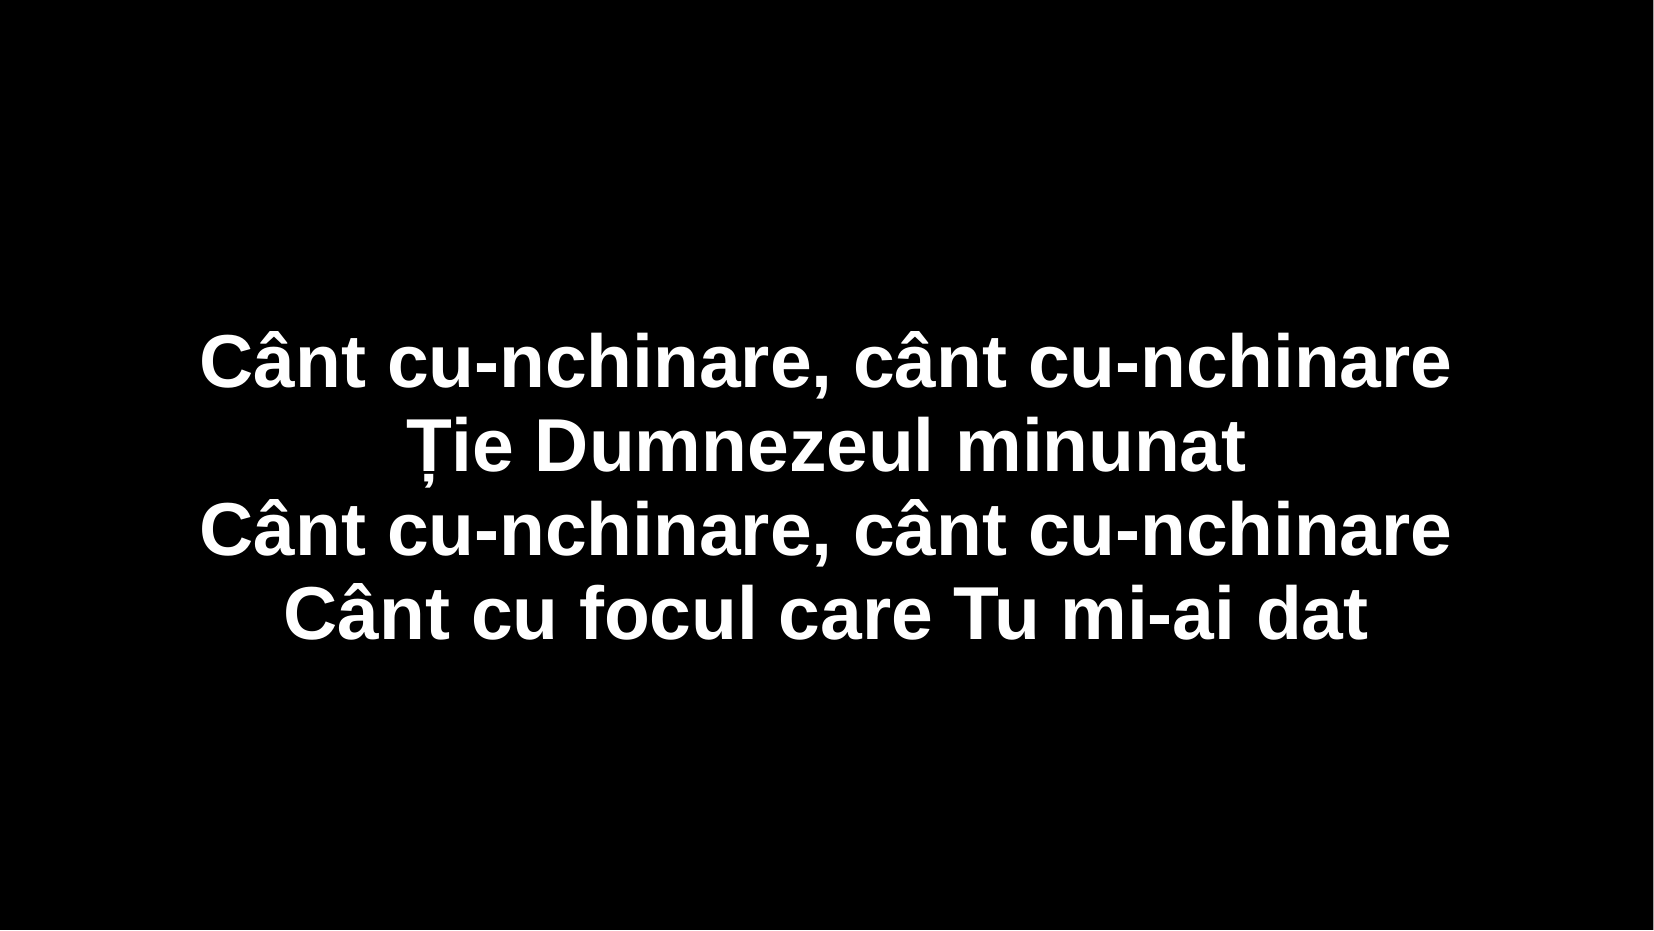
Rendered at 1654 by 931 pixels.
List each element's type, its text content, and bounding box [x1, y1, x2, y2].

subtitle Cânt cu-nchinare, cânt cu-nchinare Ție Dumnezeul minunat Cânt cu-nchinare, cânt cu-nchinare Cânt cu focul care Tu mi-ai dat [82, 217, 1571, 757]
